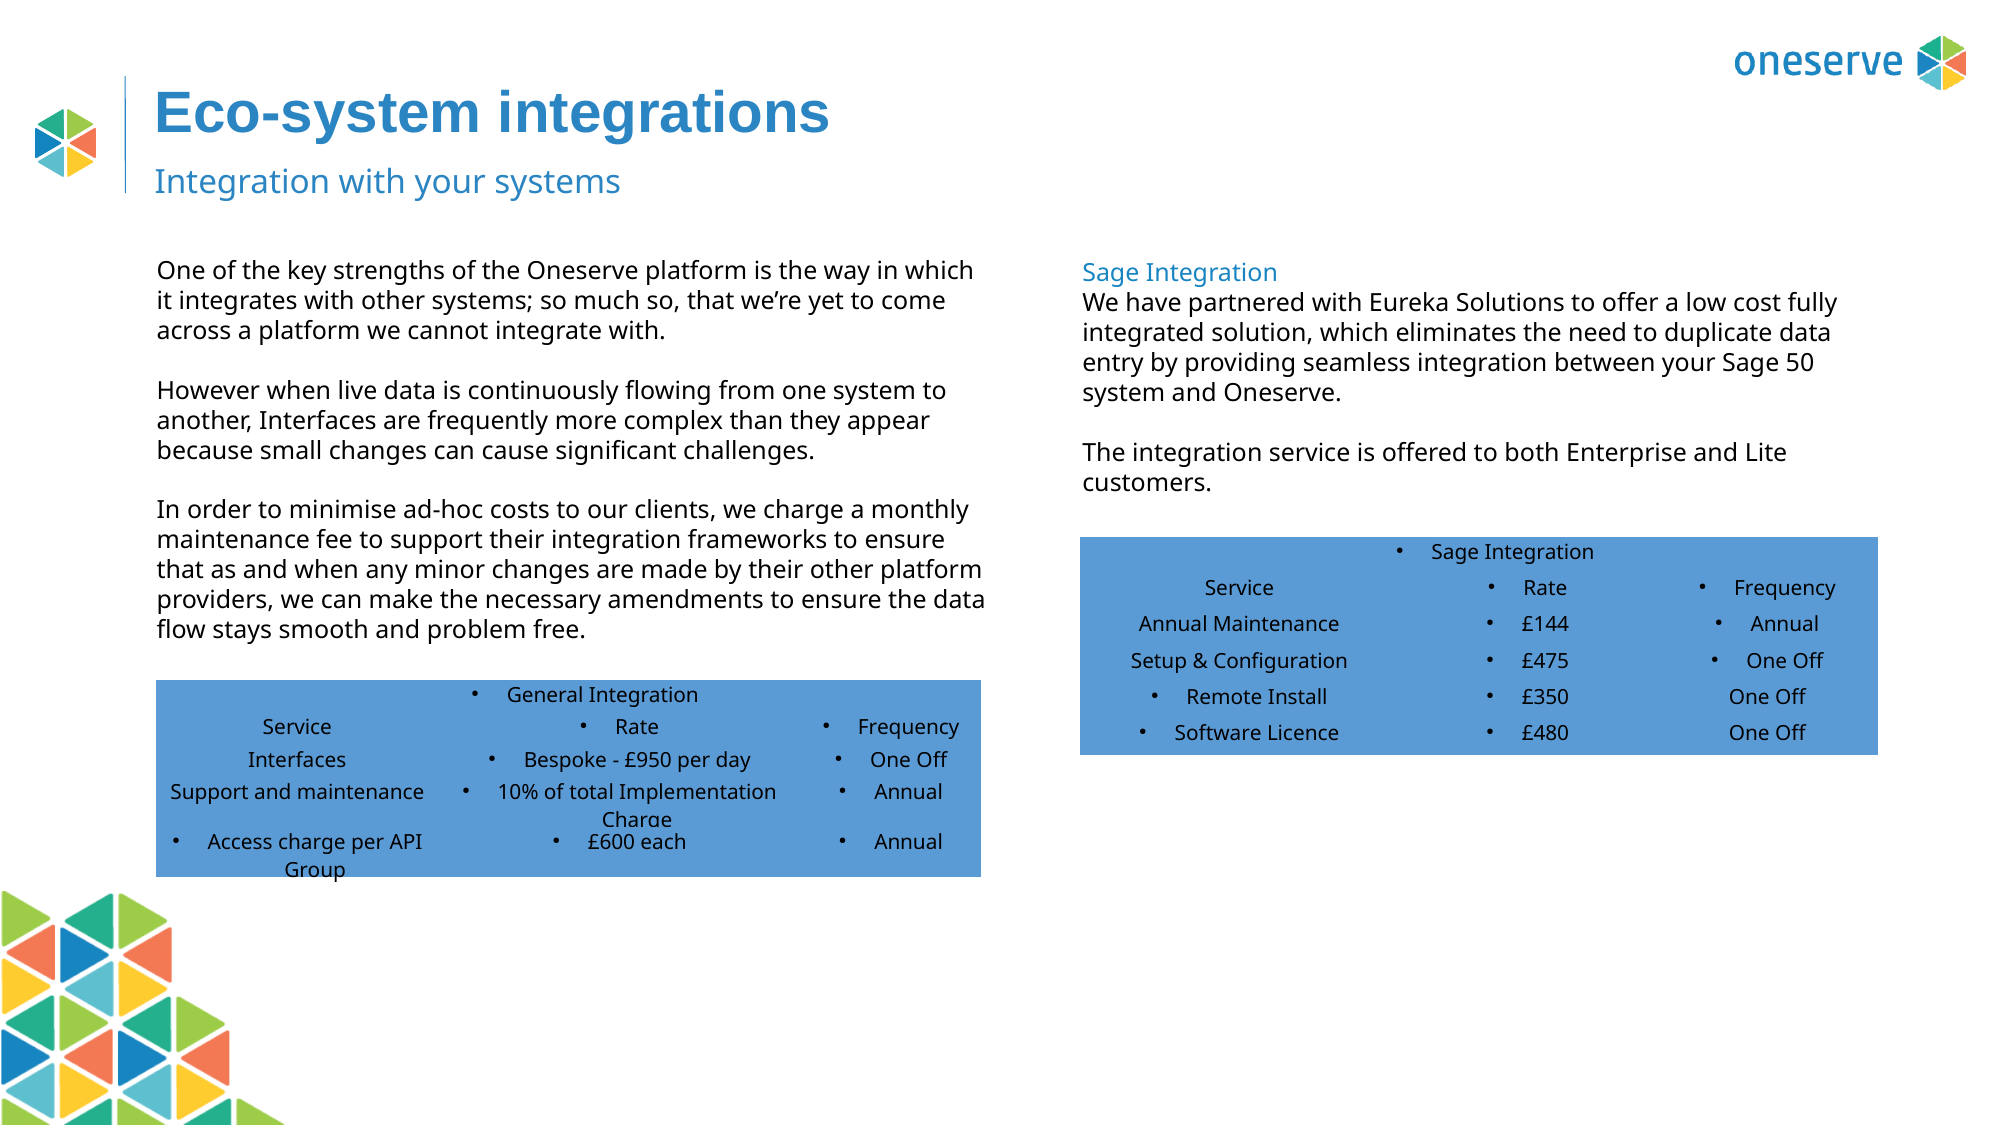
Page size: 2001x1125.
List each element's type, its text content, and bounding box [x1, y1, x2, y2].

table_cell Software Licence [1080, 718, 1398, 755]
table_cell Support and maintenance [156, 777, 438, 827]
table_cell Service [156, 713, 438, 745]
table_cell £144 [1398, 609, 1657, 646]
table_cell Annual [1657, 609, 1878, 646]
text_box One of the key strengths of the Oneserve platform is the way in which it integrates with other systems; so much so, that we’re yet to come across a platform we cannot integrate with. However when live data is continuously flowing from one system to another, Interfaces are frequently more complex than they appear because small changes can cause significant challenges. In order to minimise ad-hoc costs to our clients, we charge a monthly maintenance fee to support their integration frameworks to ensure that as and when any minor changes are made by their other platform providers, we can make the necessary amendments to ensure the data flow stays smooth and problem free. [139, 247, 1032, 687]
table_cell Bespoke - £950 per day [438, 745, 801, 777]
table_cell 10% of total Implementation Charge [438, 777, 801, 827]
table_cell Interfaces [156, 745, 438, 777]
table_cell £600 each [438, 827, 801, 877]
table_cell £350 [1398, 682, 1657, 718]
table_cell Annual [801, 827, 981, 877]
table_header General Integration [156, 680, 981, 713]
table_cell Annual [801, 777, 981, 827]
table_cell Access charge per API Group [156, 827, 438, 877]
table_cell Rate [1398, 573, 1657, 609]
table_cell Annual Maintenance [1080, 609, 1398, 646]
text_box Sage Integration We have partnered with Eureka Solutions to offer a low cost fully integrated solution, which eliminates the need to duplicate data entry by providing seamless integration between your Sage 50 system and Oneserve. The integration service is offered to both Enterprise and Lite customers. [1065, 248, 1919, 537]
table_cell £480 [1398, 718, 1657, 755]
table_cell One Off [1657, 682, 1878, 718]
table_cell Rate [438, 713, 801, 745]
table_cell One Off [801, 745, 981, 777]
table_cell Setup & Configuration [1080, 646, 1398, 682]
table_header Sage Integration [1080, 537, 1878, 573]
picture [35, 109, 96, 177]
text_box Eco-system integrations [139, 67, 1066, 152]
text_box Integration with your systems [139, 152, 1150, 209]
table_cell Service [1080, 573, 1398, 609]
table_cell Frequency [1657, 573, 1878, 609]
table_cell Remote Install [1080, 682, 1398, 718]
table_cell £475 [1398, 646, 1657, 682]
table_cell One Off [1657, 718, 1878, 755]
table_cell One Off [1657, 646, 1878, 682]
table_cell Frequency [801, 713, 981, 745]
